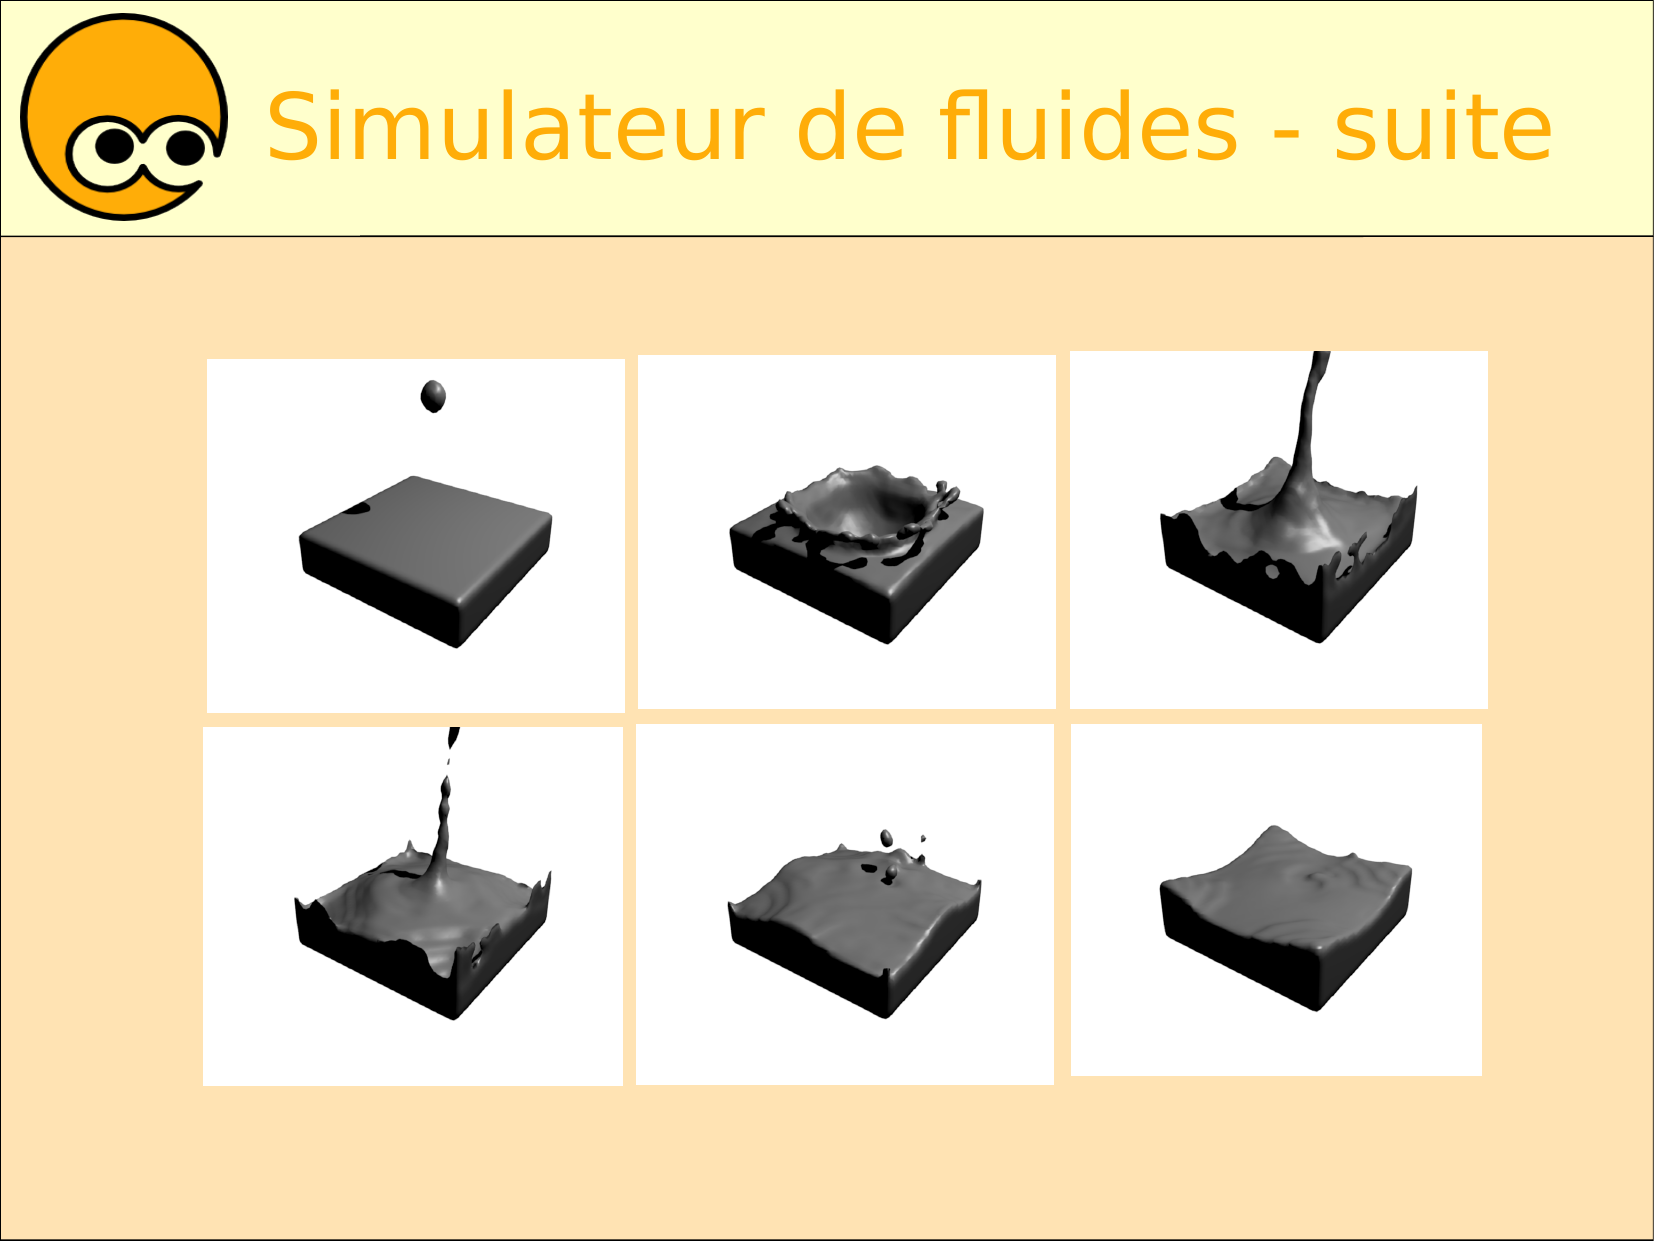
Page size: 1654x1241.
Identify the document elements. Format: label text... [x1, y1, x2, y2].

picture [636, 724, 1054, 1085]
picture [638, 355, 1056, 709]
picture [203, 727, 623, 1086]
subtitle [82, 290, 1571, 1109]
title Simulateur de fluides - suite [252, 49, 1571, 207]
picture [207, 359, 625, 713]
picture [1070, 351, 1488, 709]
picture [1071, 724, 1482, 1076]
picture [20, 13, 228, 221]
